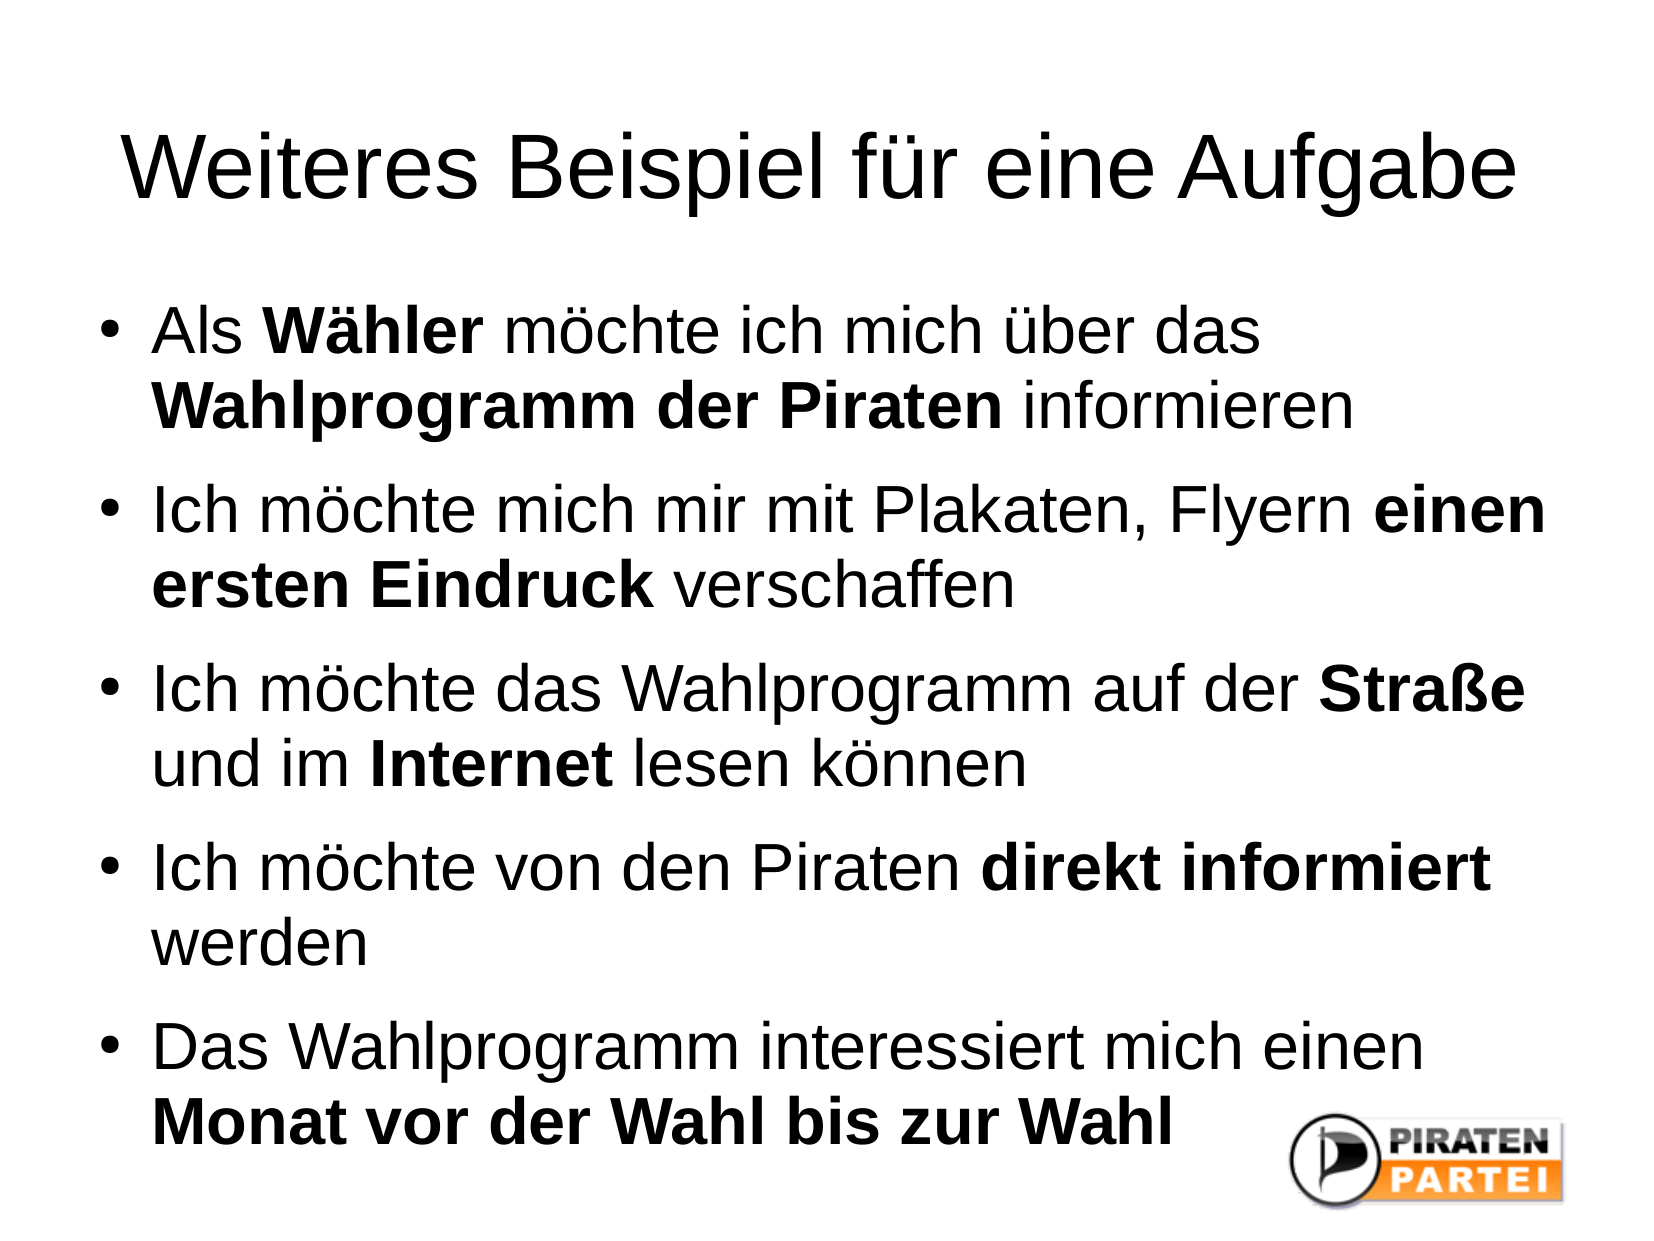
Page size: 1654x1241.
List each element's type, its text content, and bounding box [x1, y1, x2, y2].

picture [1286, 1159, 1568, 1213]
list Als Wähler möchte ich mich über das Wahlprogramm der Piraten informieren Ich möchte mich mir mit Plakaten, Flyern einen ersten Eindruck verschaffen Ich möchte das Wahlprogramm auf der Straße und im Internet lesen können Ich möchte von den Piraten direkt informiert werden Das Wahlprogramm interessiert mich einen Monat vor der Wahl bis zur Wahl [80, 292, 1569, 1159]
title Weiteres Beispiel für eine Aufgabe [76, 115, 1565, 219]
